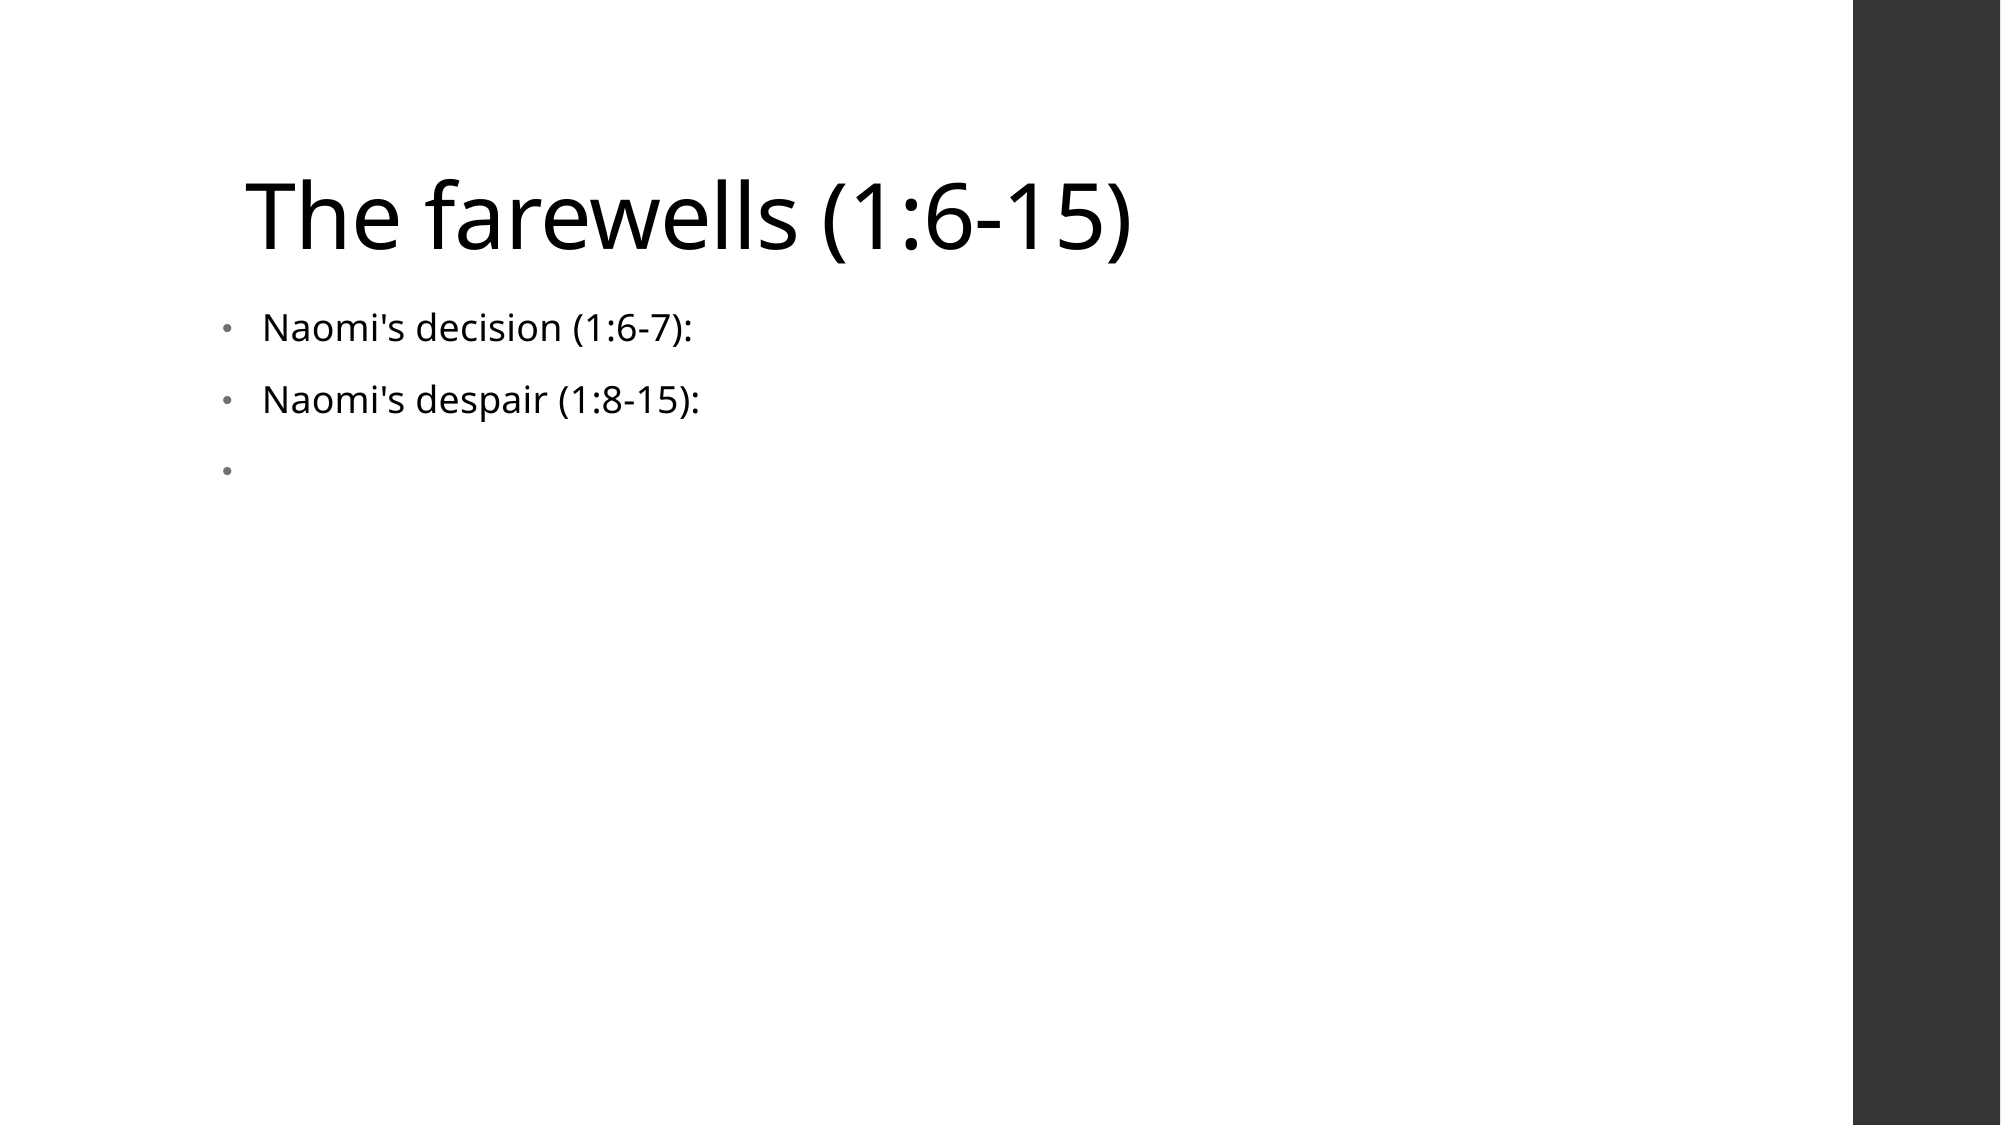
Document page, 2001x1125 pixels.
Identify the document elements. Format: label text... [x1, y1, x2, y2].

list Naomi's decision (1:6-7): Naomi's despair (1:8-15): [206, 299, 1617, 1014]
title The farewells (1:6-15) [206, 60, 1797, 278]
